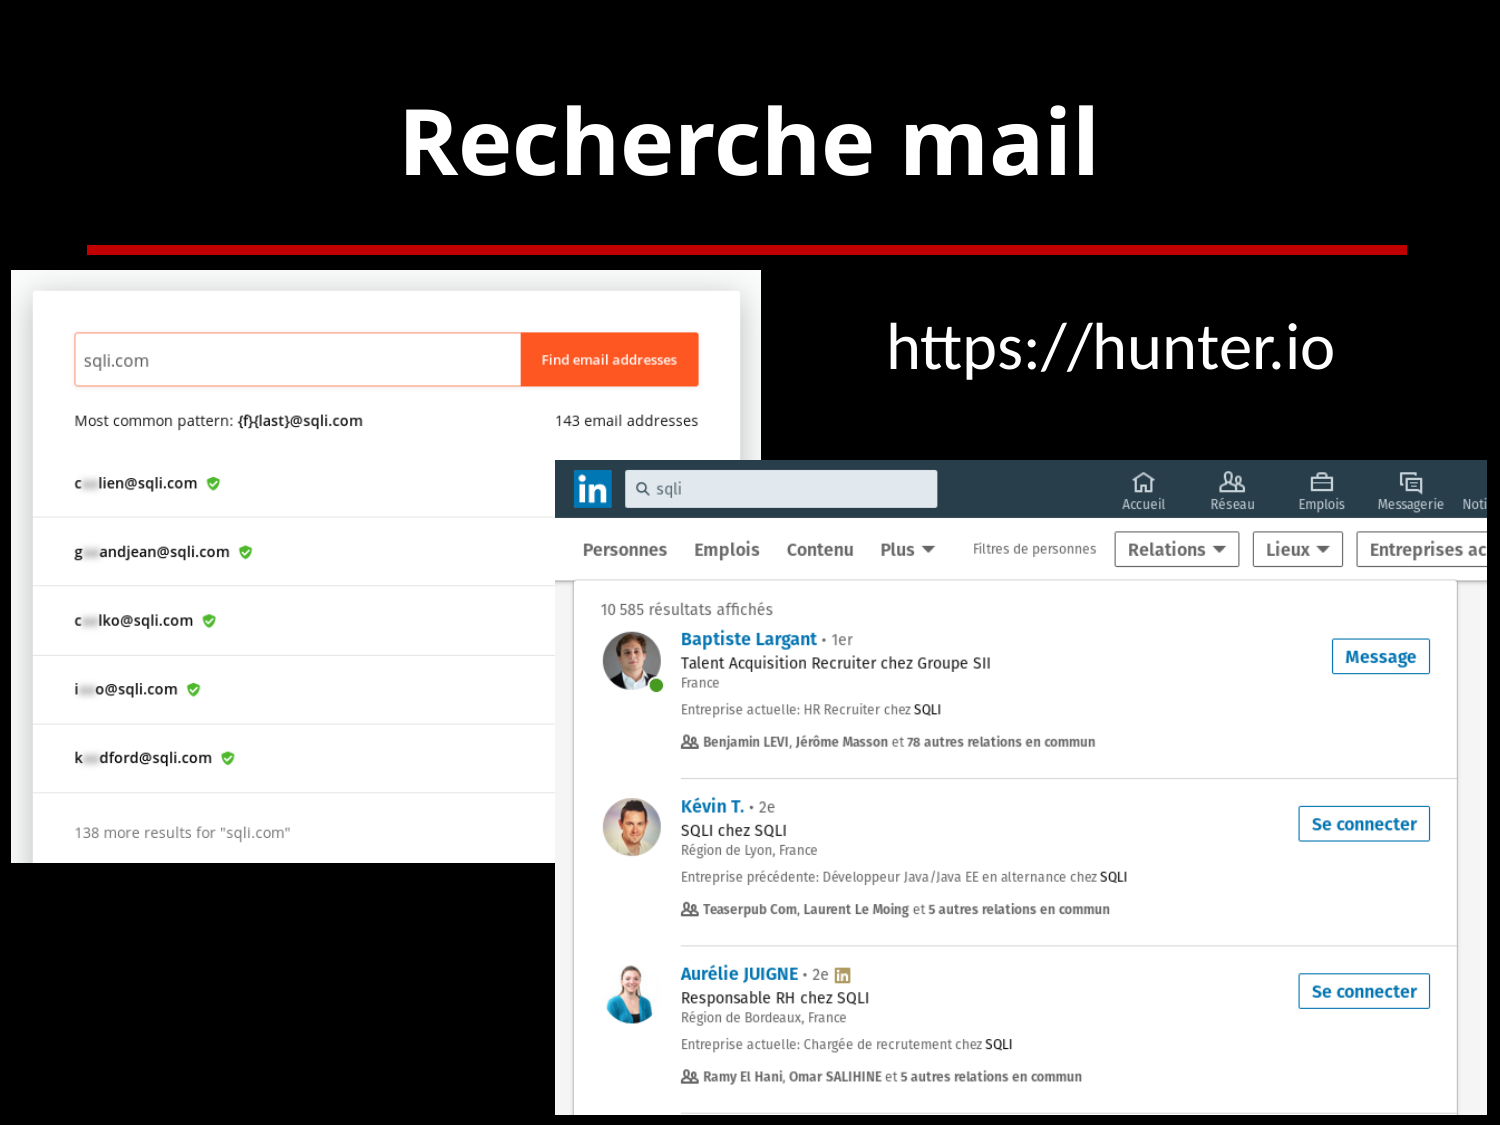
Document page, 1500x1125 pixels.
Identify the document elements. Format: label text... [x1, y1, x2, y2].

picture [11, 270, 1487, 1115]
list https://hunter.io [814, 295, 1441, 496]
title Recherche mail [75, 45, 1425, 233]
